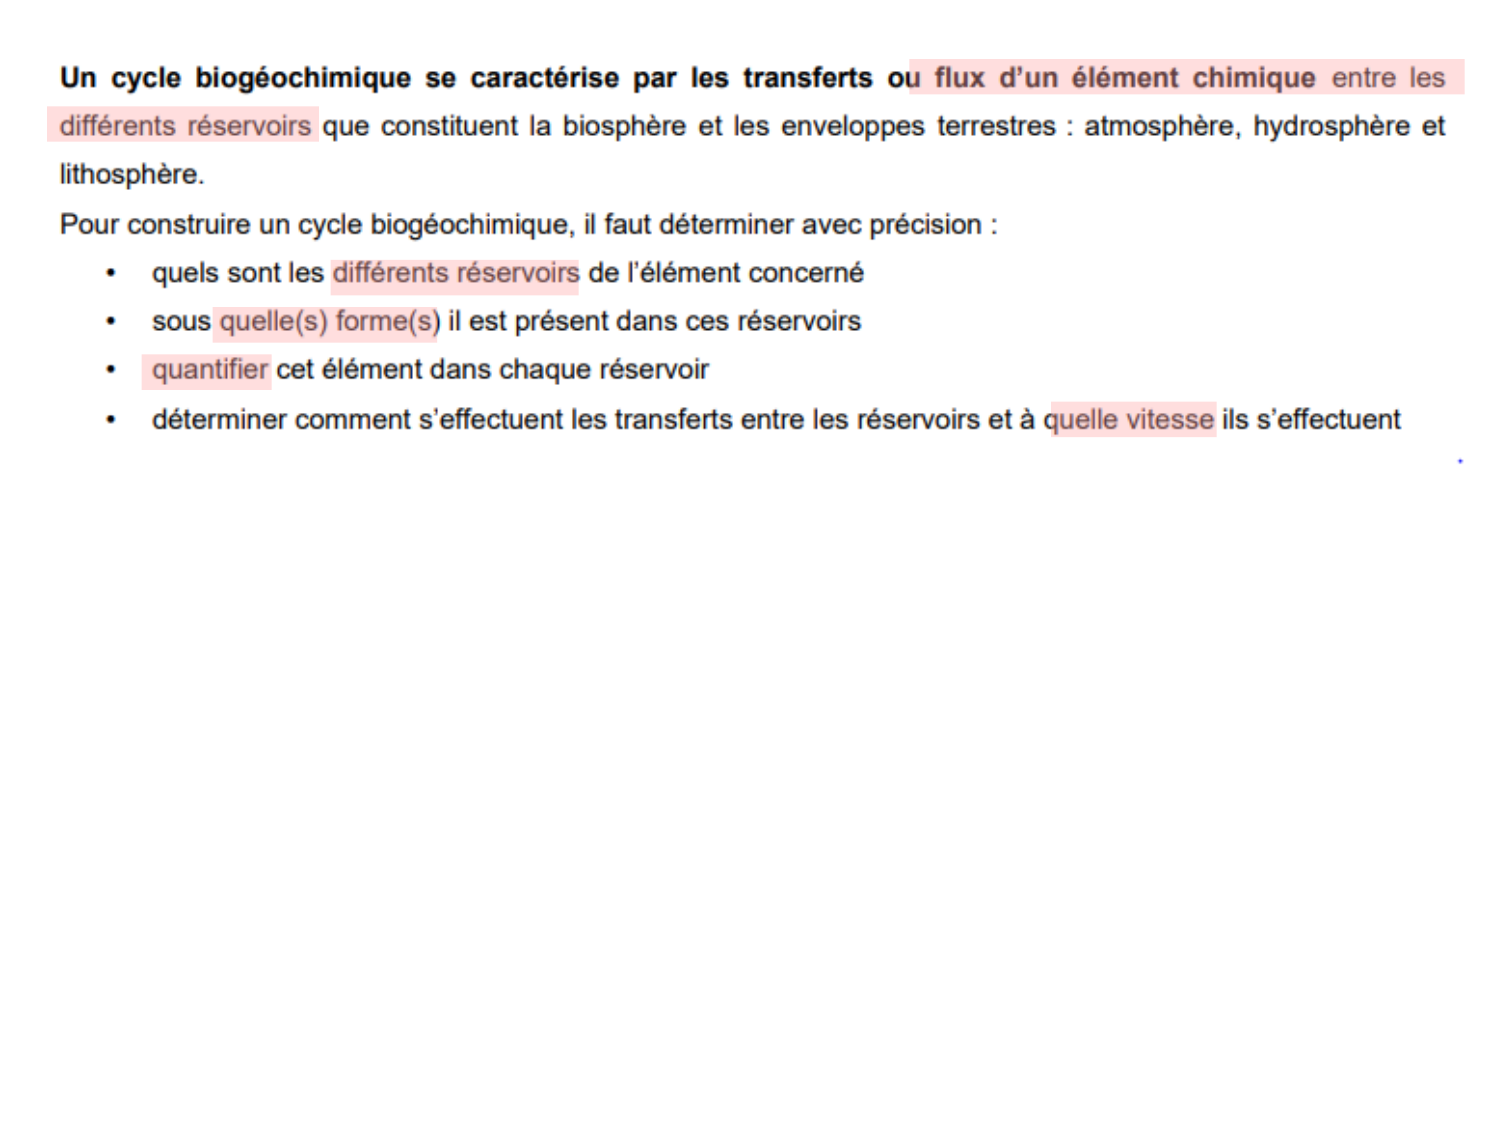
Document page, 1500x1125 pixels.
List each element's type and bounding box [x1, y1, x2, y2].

text_box [47, 106, 319, 142]
text_box [909, 59, 1465, 95]
text_box [212, 307, 438, 343]
picture [39, 47, 1477, 468]
text_box [330, 259, 579, 296]
text_box [1051, 401, 1217, 438]
text_box [141, 354, 272, 390]
